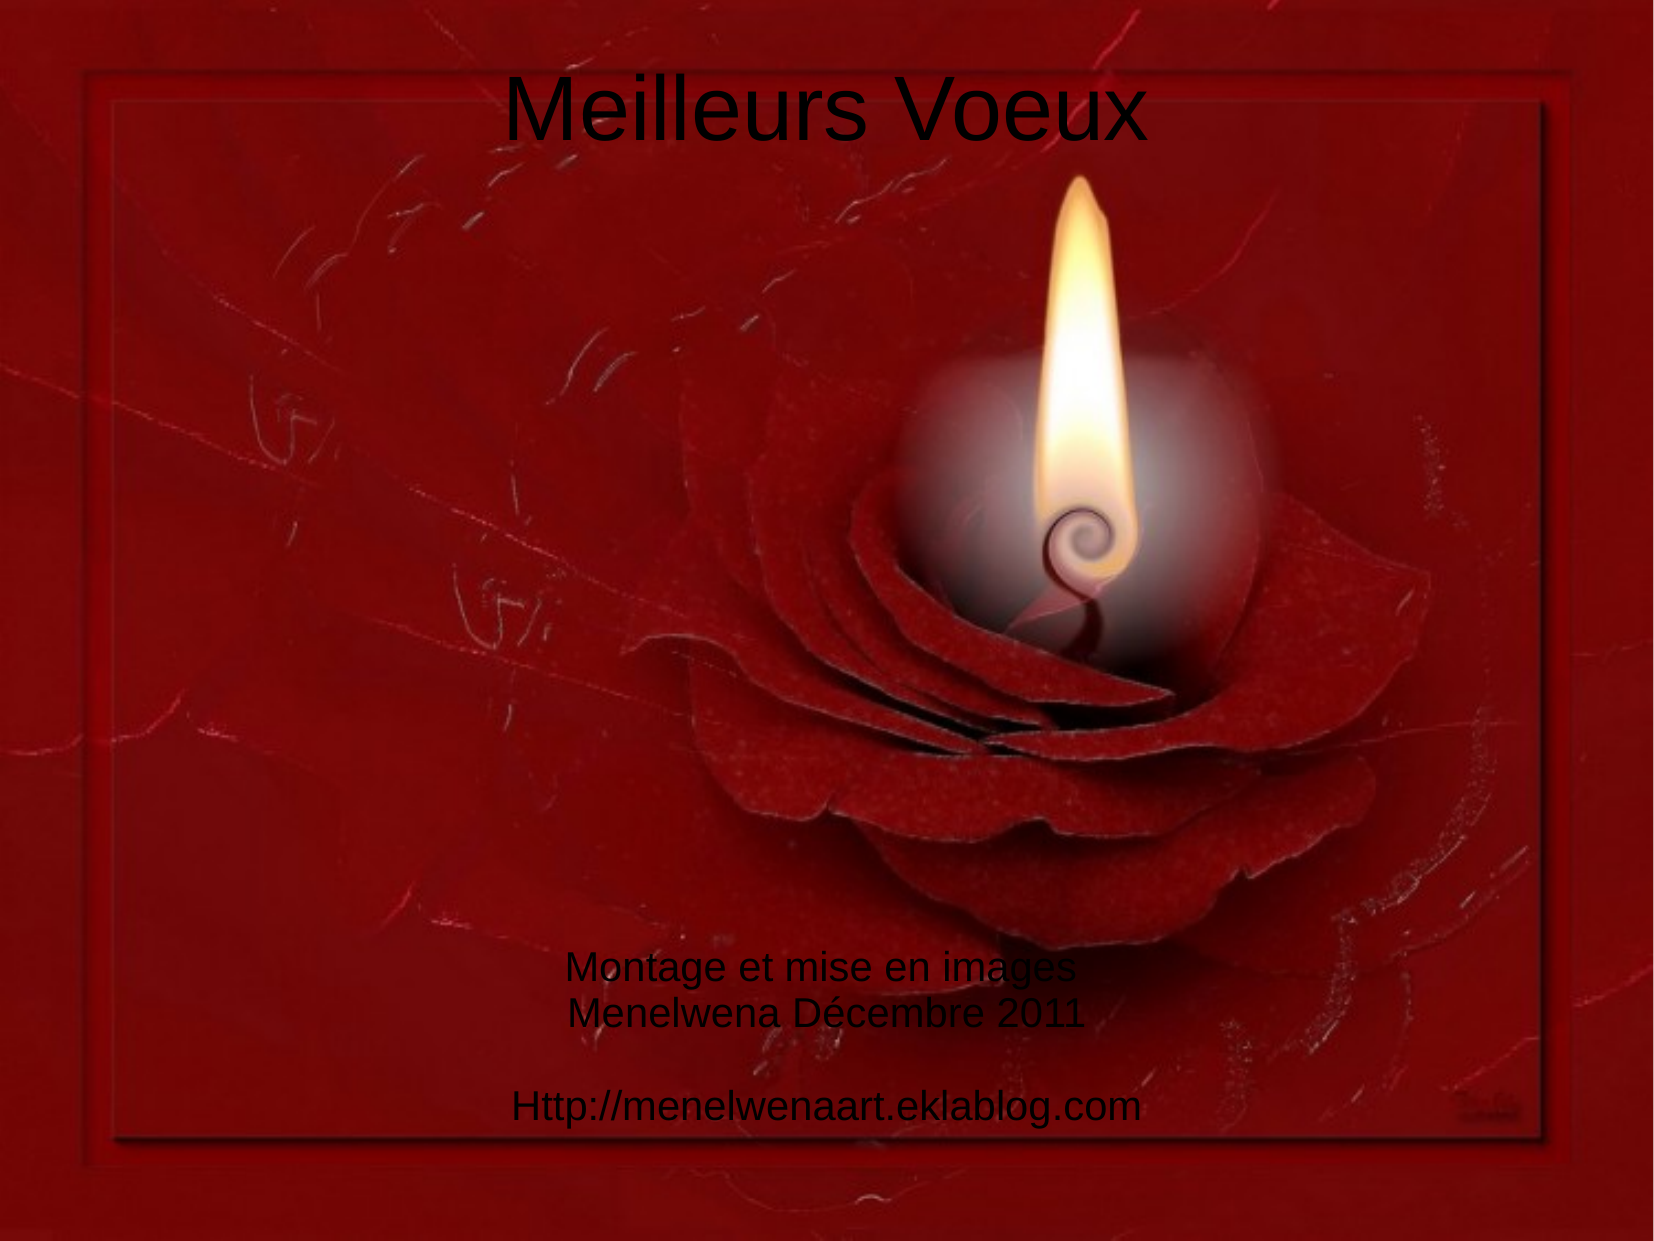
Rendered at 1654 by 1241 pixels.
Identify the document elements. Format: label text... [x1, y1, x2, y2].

subtitle Meilleurs Voeux Montage et mise en images Menelwena Décembre 2011 Http://menelwenaart.eklablog.com [0, 0, 1654, 1241]
